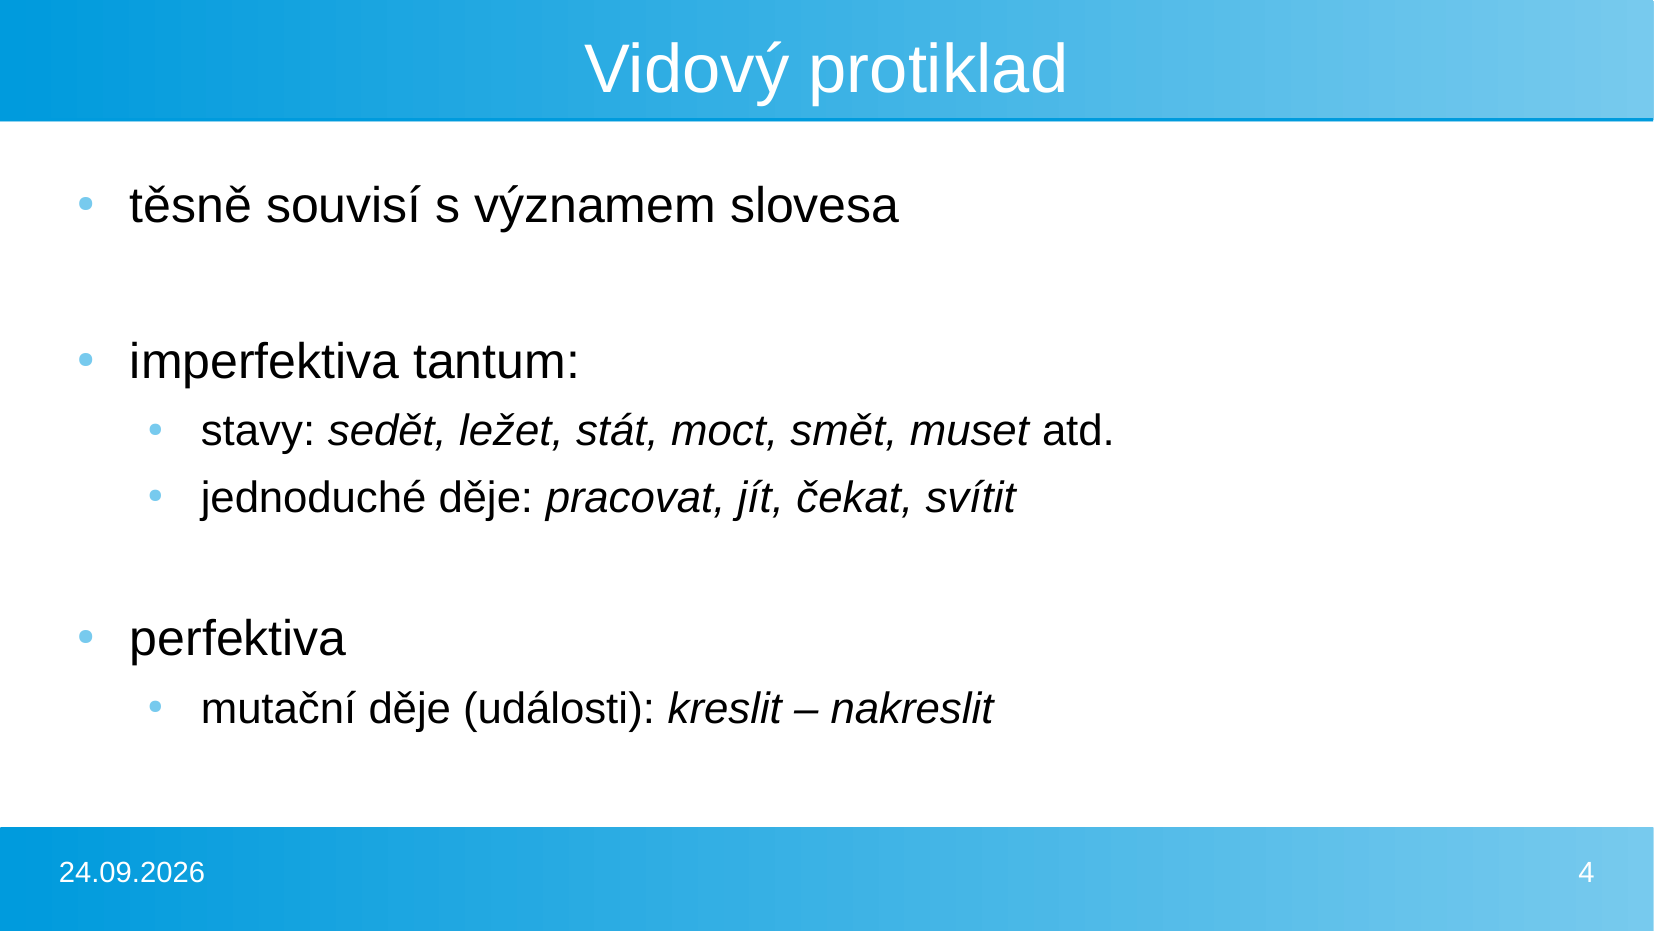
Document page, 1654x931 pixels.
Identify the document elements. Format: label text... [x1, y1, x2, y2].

title Vidový protiklad [59, 29, 1595, 108]
list těsně souvisí s významem slovesa imperfektiva tantum: stavy: sedět, ležet, stát, moct, smět, muset atd. jednoduché děje: pracovat, jít, čekat, svítit perfektiva mutační děje (události): kreslit – nakreslit [59, 177, 1595, 768]
